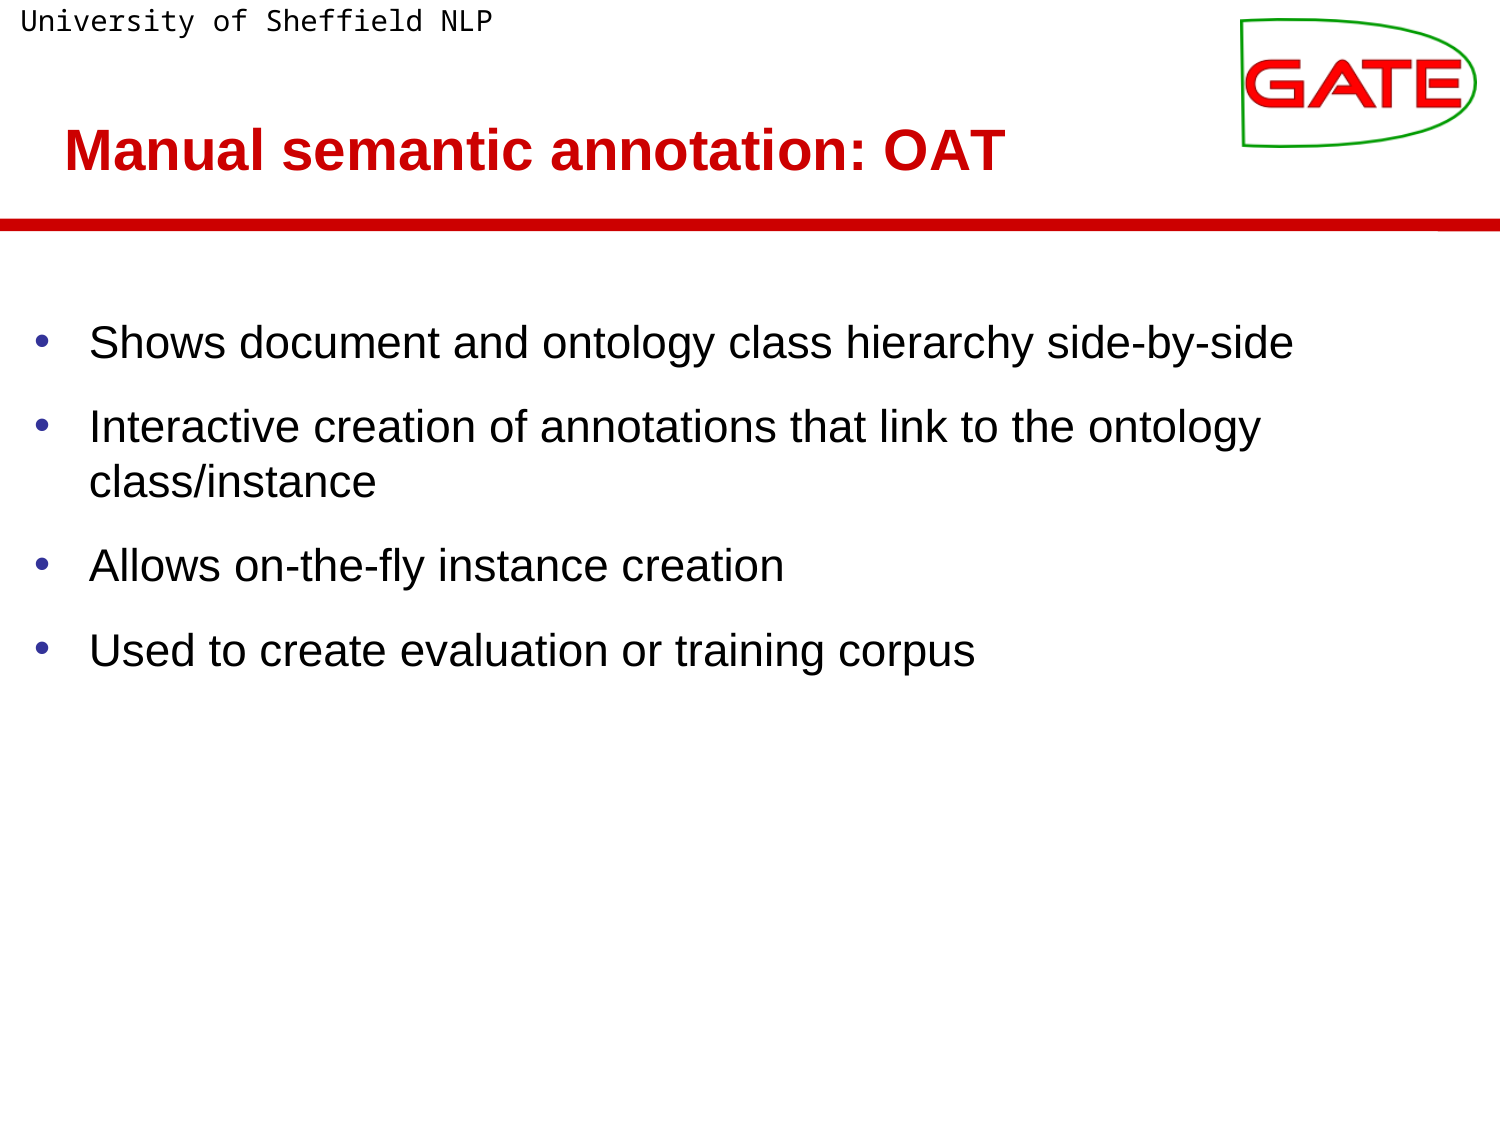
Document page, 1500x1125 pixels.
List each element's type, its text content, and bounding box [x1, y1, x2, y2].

list Shows document and ontology class hierarchy side-by-side Interactive creation of annotations that link to the ontology class/instance Allows on-the-fly instance creation Used to create evaluation or training corpus [19, 305, 1418, 1007]
picture [1240, 18, 1477, 148]
title Manual semantic annotation: OAT [50, 53, 1123, 241]
